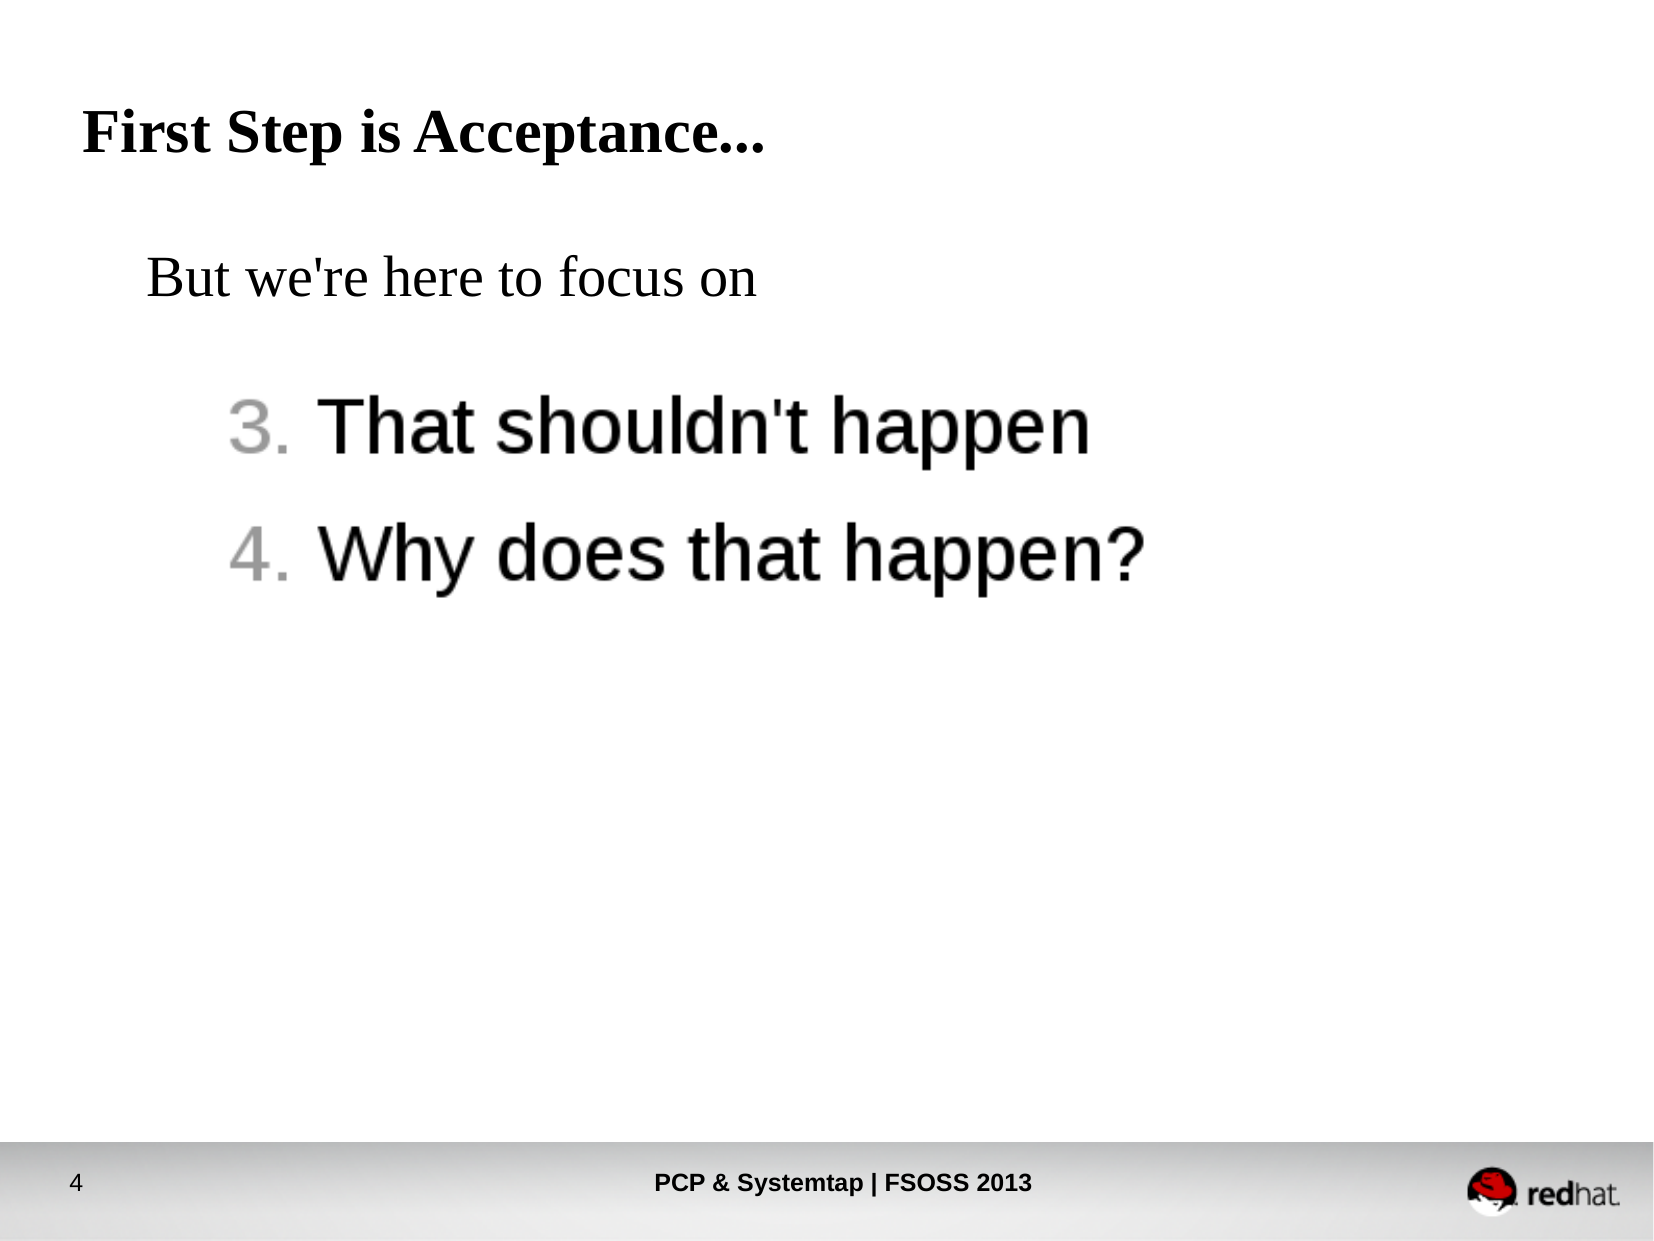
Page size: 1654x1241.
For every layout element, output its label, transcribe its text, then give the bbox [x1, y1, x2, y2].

title First Step is Acceptance... [82, 37, 1571, 226]
list But we're here to focus on [86, 244, 1576, 1039]
picture [187, 379, 1221, 676]
picture [0, 1142, 1654, 1241]
